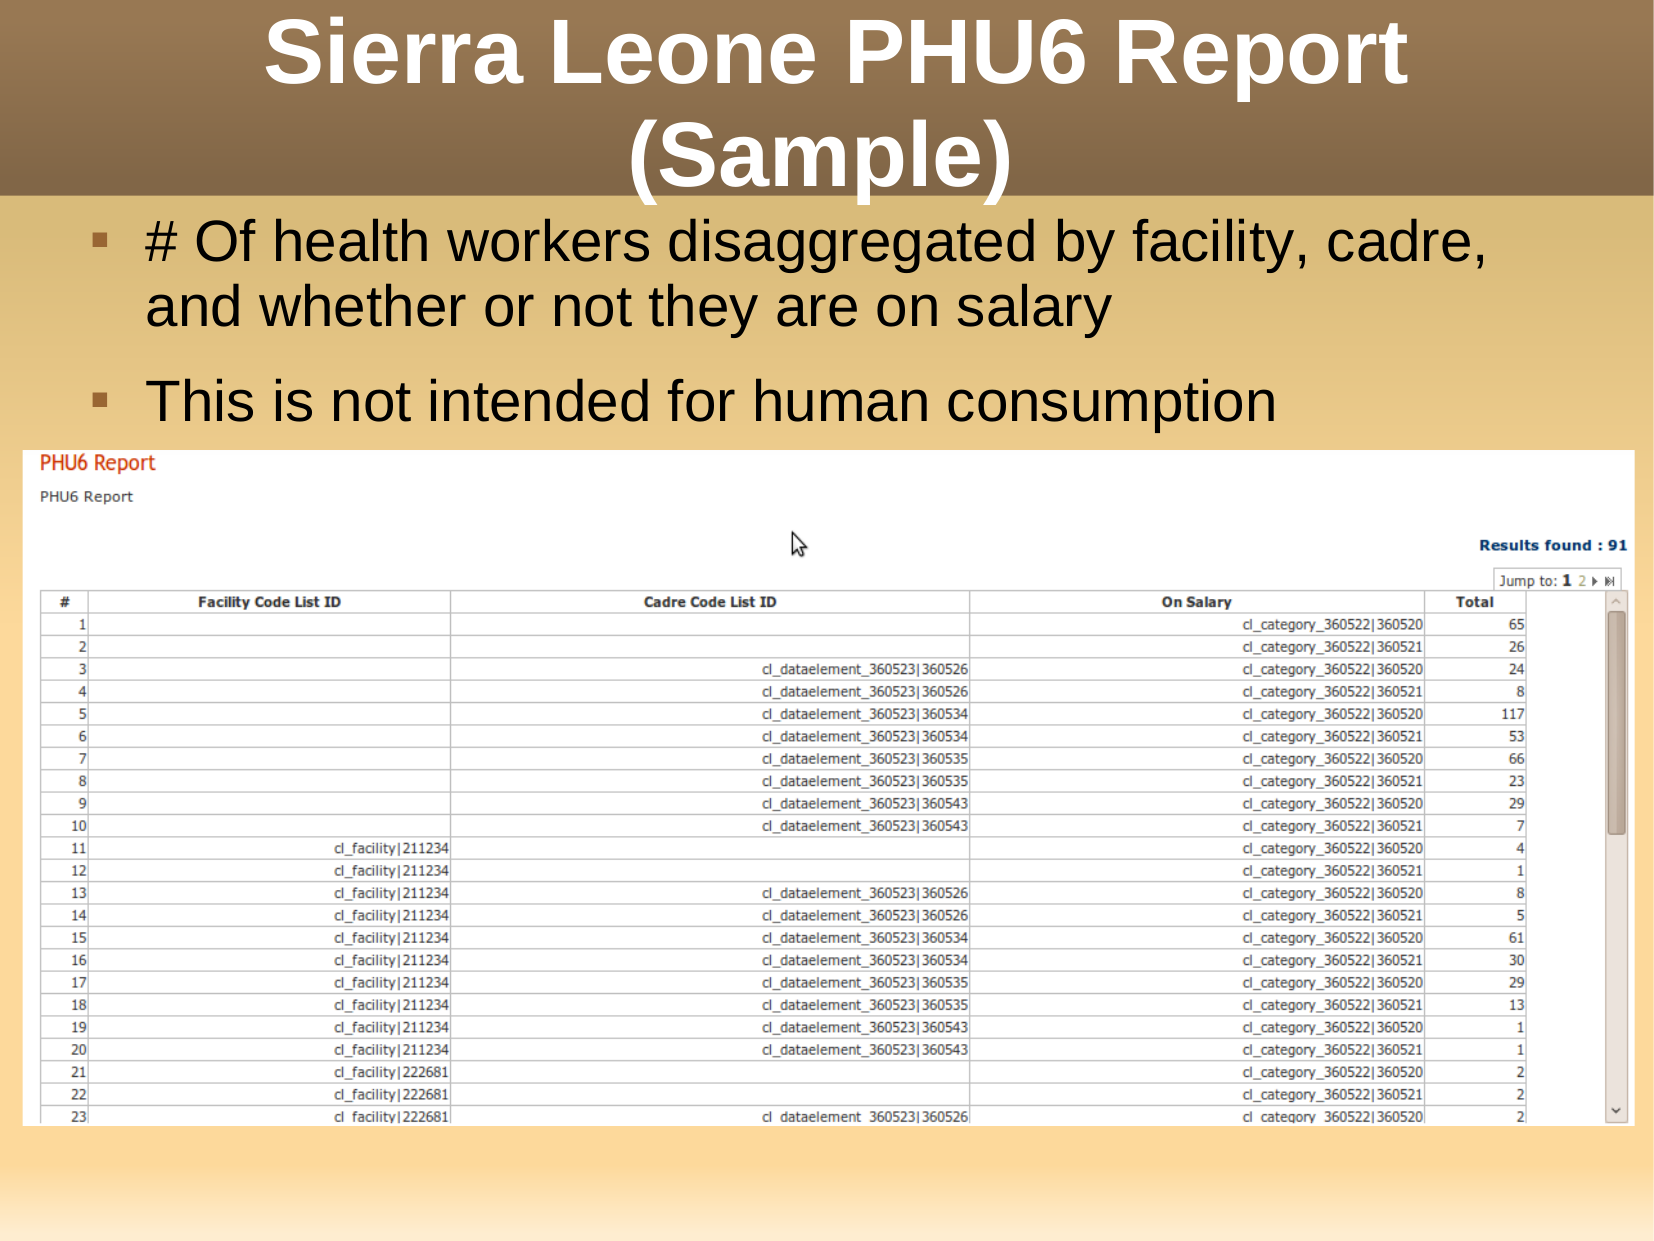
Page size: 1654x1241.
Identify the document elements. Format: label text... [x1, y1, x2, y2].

list # Of health workers disaggregated by facility, cadre, and whether or not they are on salary This is not intended for human consumption [75, 208, 1564, 450]
title Sierra Leone PHU6 Report (Sample) [76, 1, 1565, 207]
picture [0, 0, 1654, 1241]
